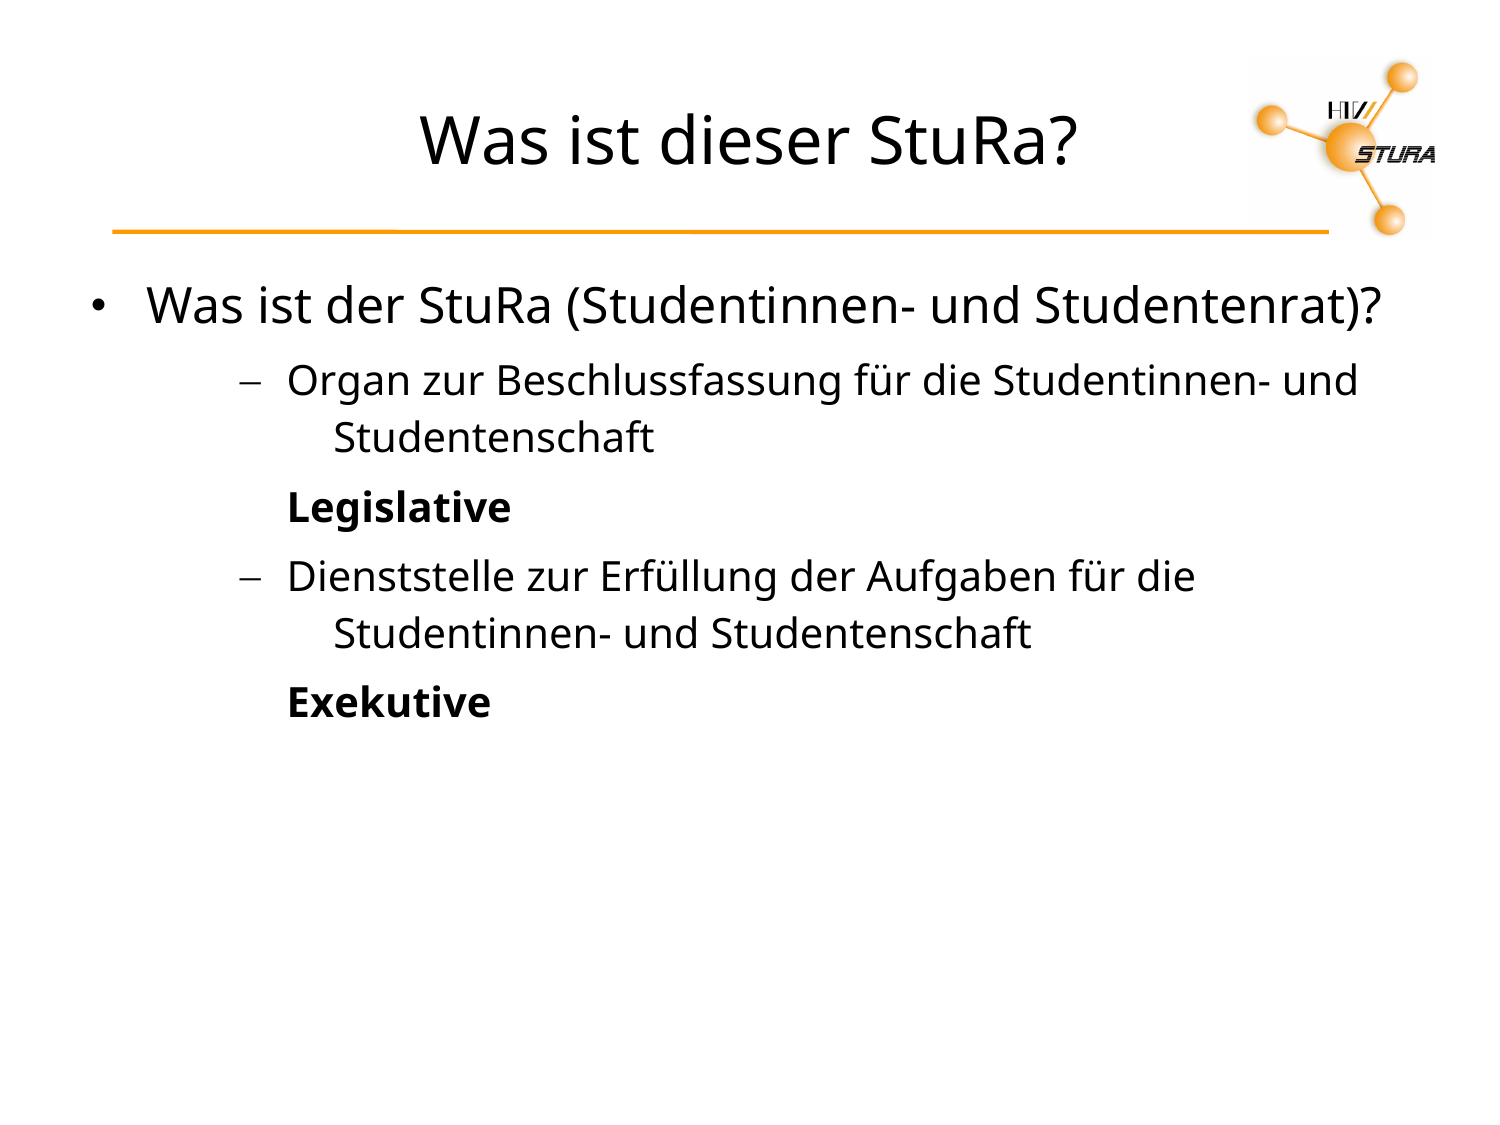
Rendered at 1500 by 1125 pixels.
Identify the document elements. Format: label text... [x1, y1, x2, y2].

list Was ist der StuRa (Studentinnen- und Studentenrat)? Organ zur Beschlussfassung für die Studentinnen- und Studentenschaft Legislative Dienststelle zur Erfüllung der Aufgaben für die Studentinnen- und Studentenschaft Exekutive [75, 262, 1426, 1063]
picture [1246, 54, 1435, 242]
title Was ist dieser StuRa? [74, 45, 1424, 233]
